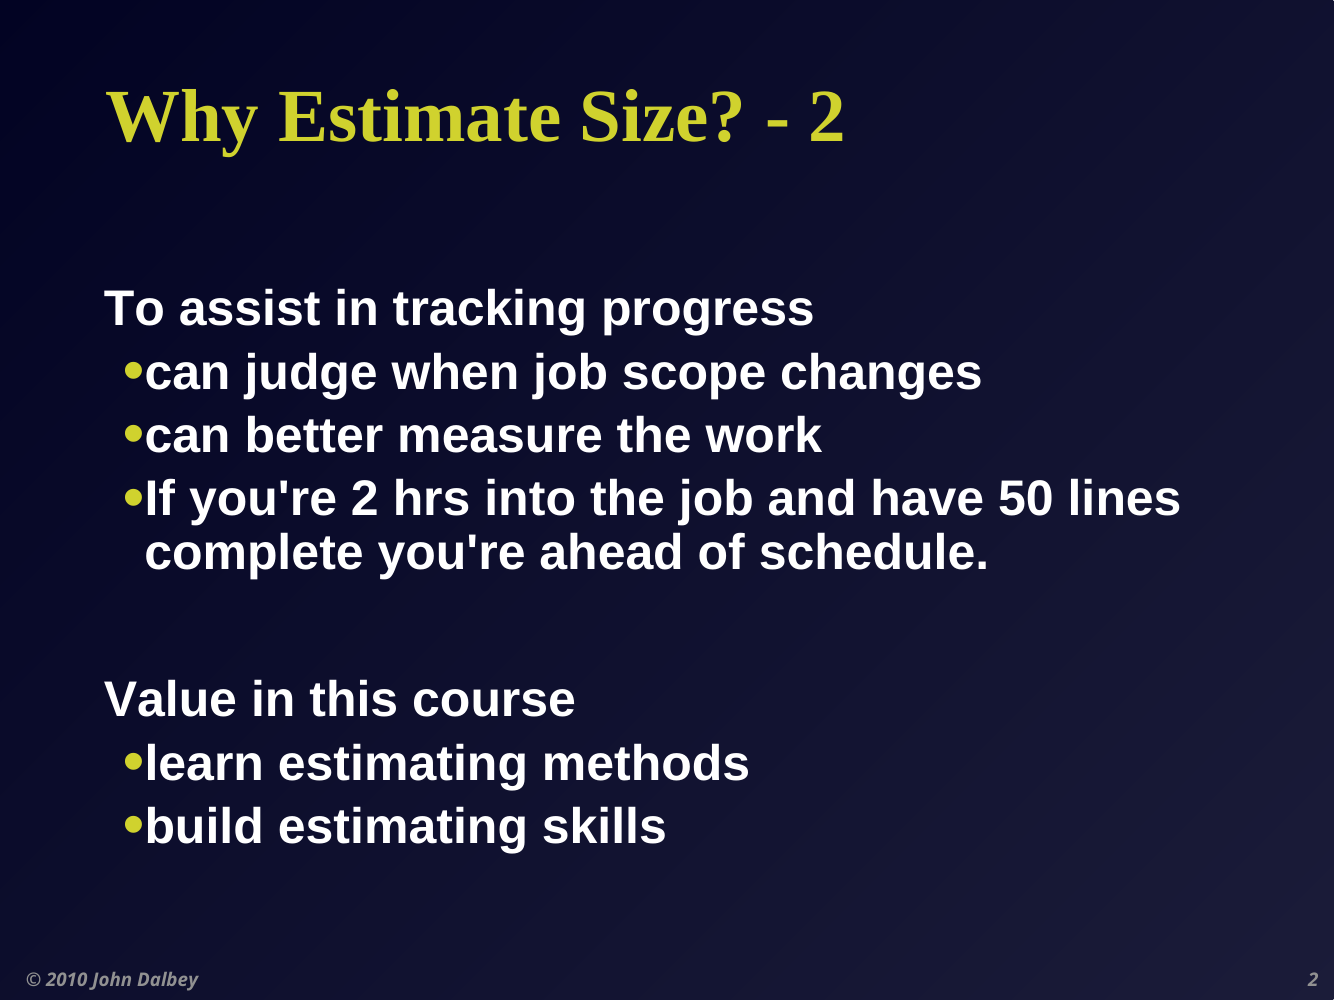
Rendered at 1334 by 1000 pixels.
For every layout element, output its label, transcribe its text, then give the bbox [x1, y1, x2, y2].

list To assist in tracking progress can judge when job scope changes can better measure the work If you're 2 hrs into the job and have 50 lines complete you're ahead of schedule. Value in this course learn estimating methods build estimating skills [69, 196, 1270, 951]
title Why Estimate Size? - 2 [88, 54, 1288, 180]
